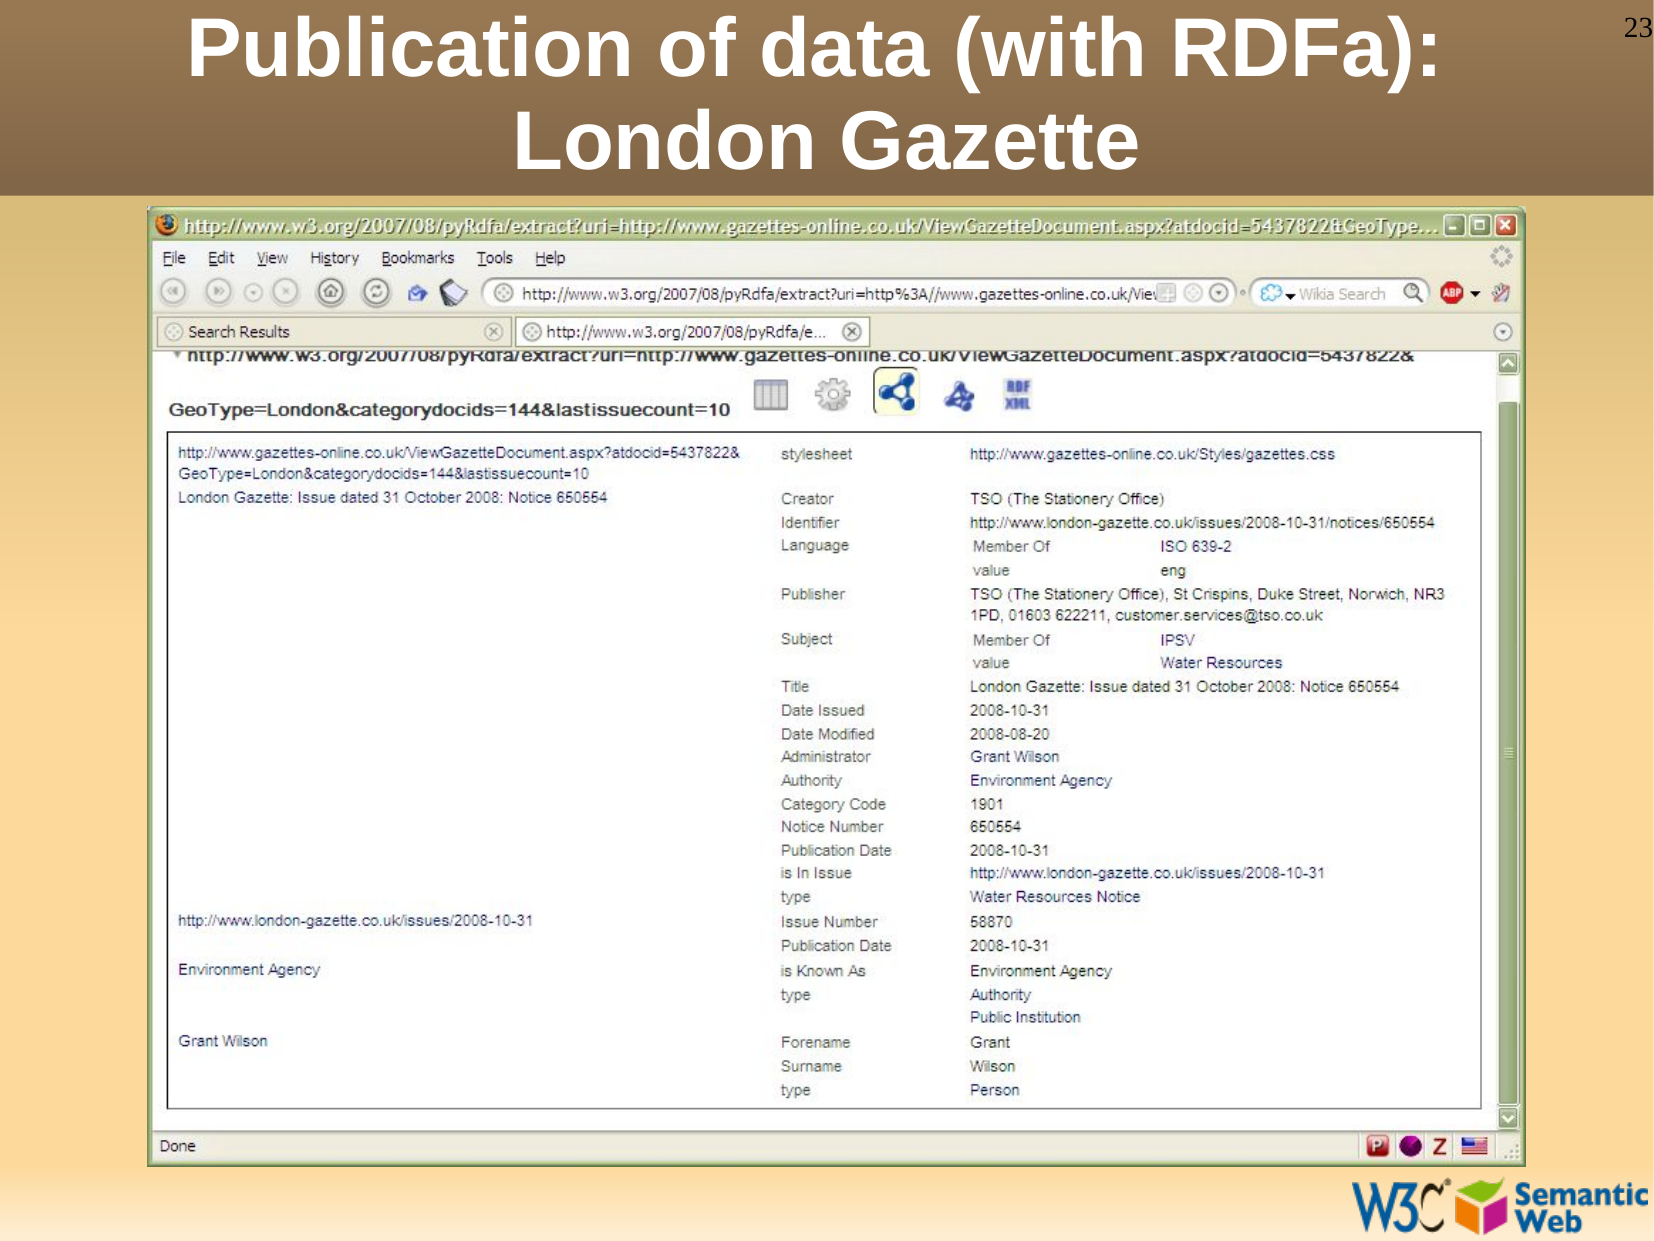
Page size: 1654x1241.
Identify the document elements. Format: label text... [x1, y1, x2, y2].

picture [0, 188, 1654, 1241]
title Publication of data (with RDFa): London Gazette [0, 1, 1654, 188]
